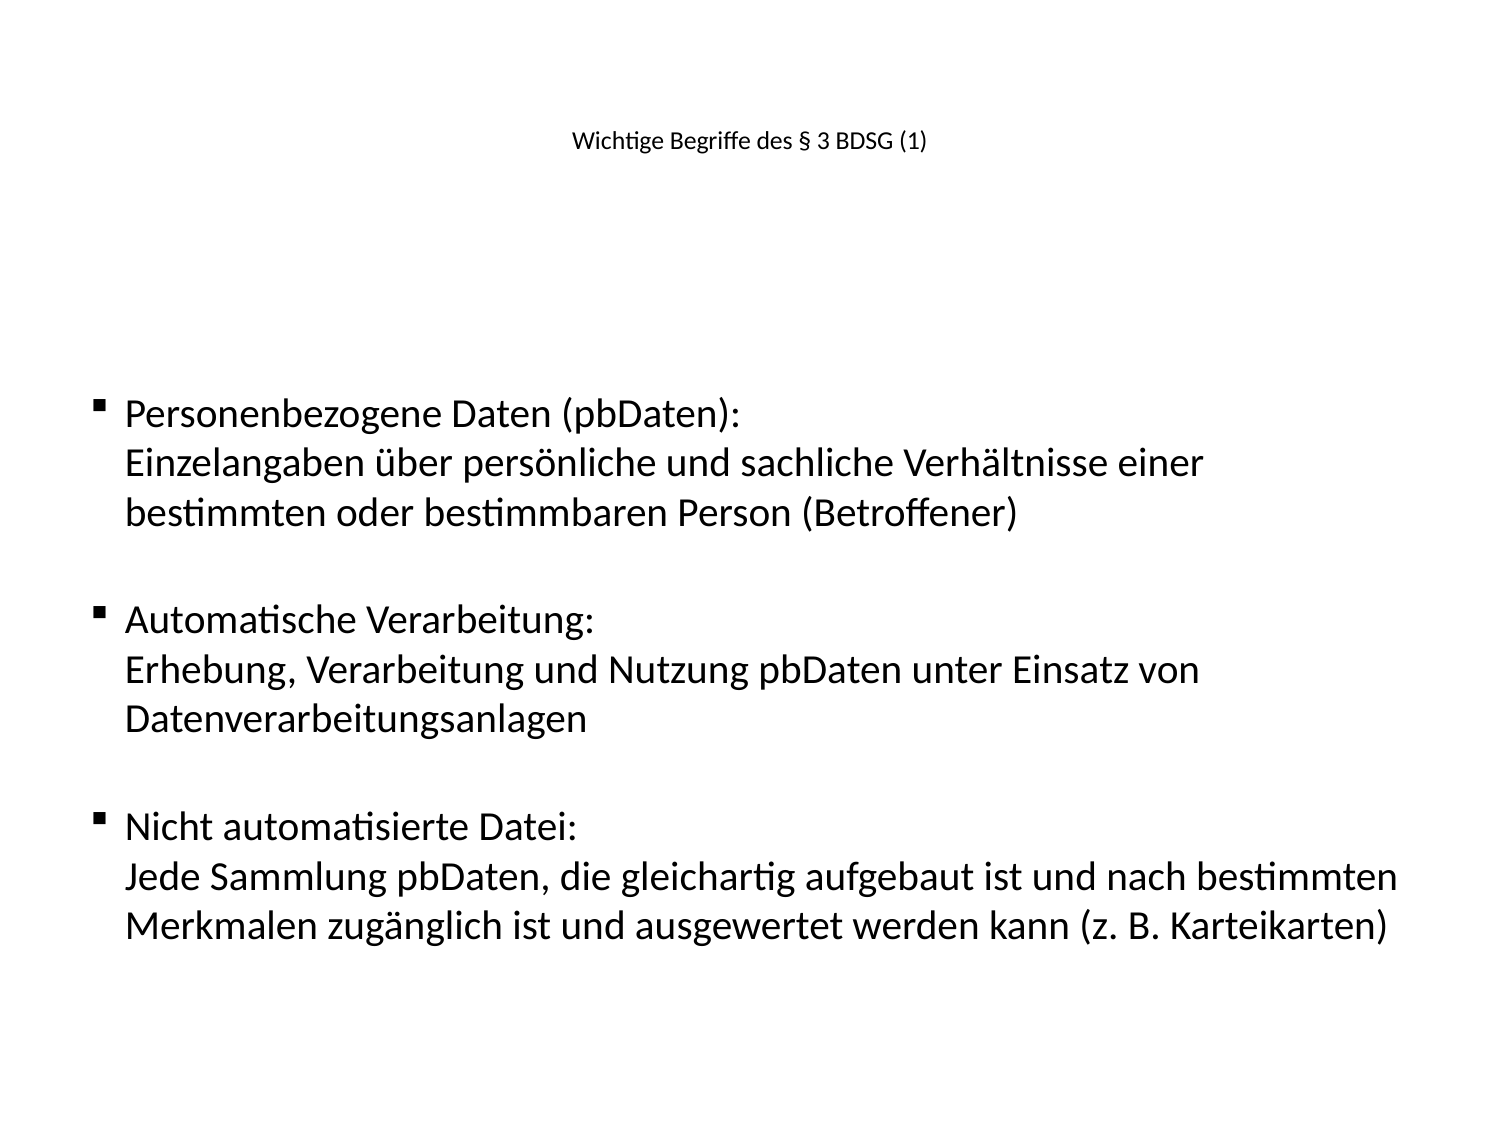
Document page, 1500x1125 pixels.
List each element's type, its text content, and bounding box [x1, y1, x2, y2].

title Wichtige Begriffe des § 3 BDSG (1) [75, 45, 1425, 233]
list Personenbezogene Daten (pbDaten): Einzelangaben über persönliche und sachliche Verhältnisse einer bestimmten oder bestimmbaren Person (Betroffener) Automatische Verarbeitung: Erhebung, Verarbeitung und Nutzung pbDaten unter Einsatz von Datenverarbeitungsanlagen Nicht automatisierte Datei: Jede Sammlung pbDaten, die gleichartig aufgebaut ist und nach bestimmten Merkmalen zugänglich ist und ausgewertet werden kann (z. B. Karteikarten) [75, 262, 1425, 1005]
